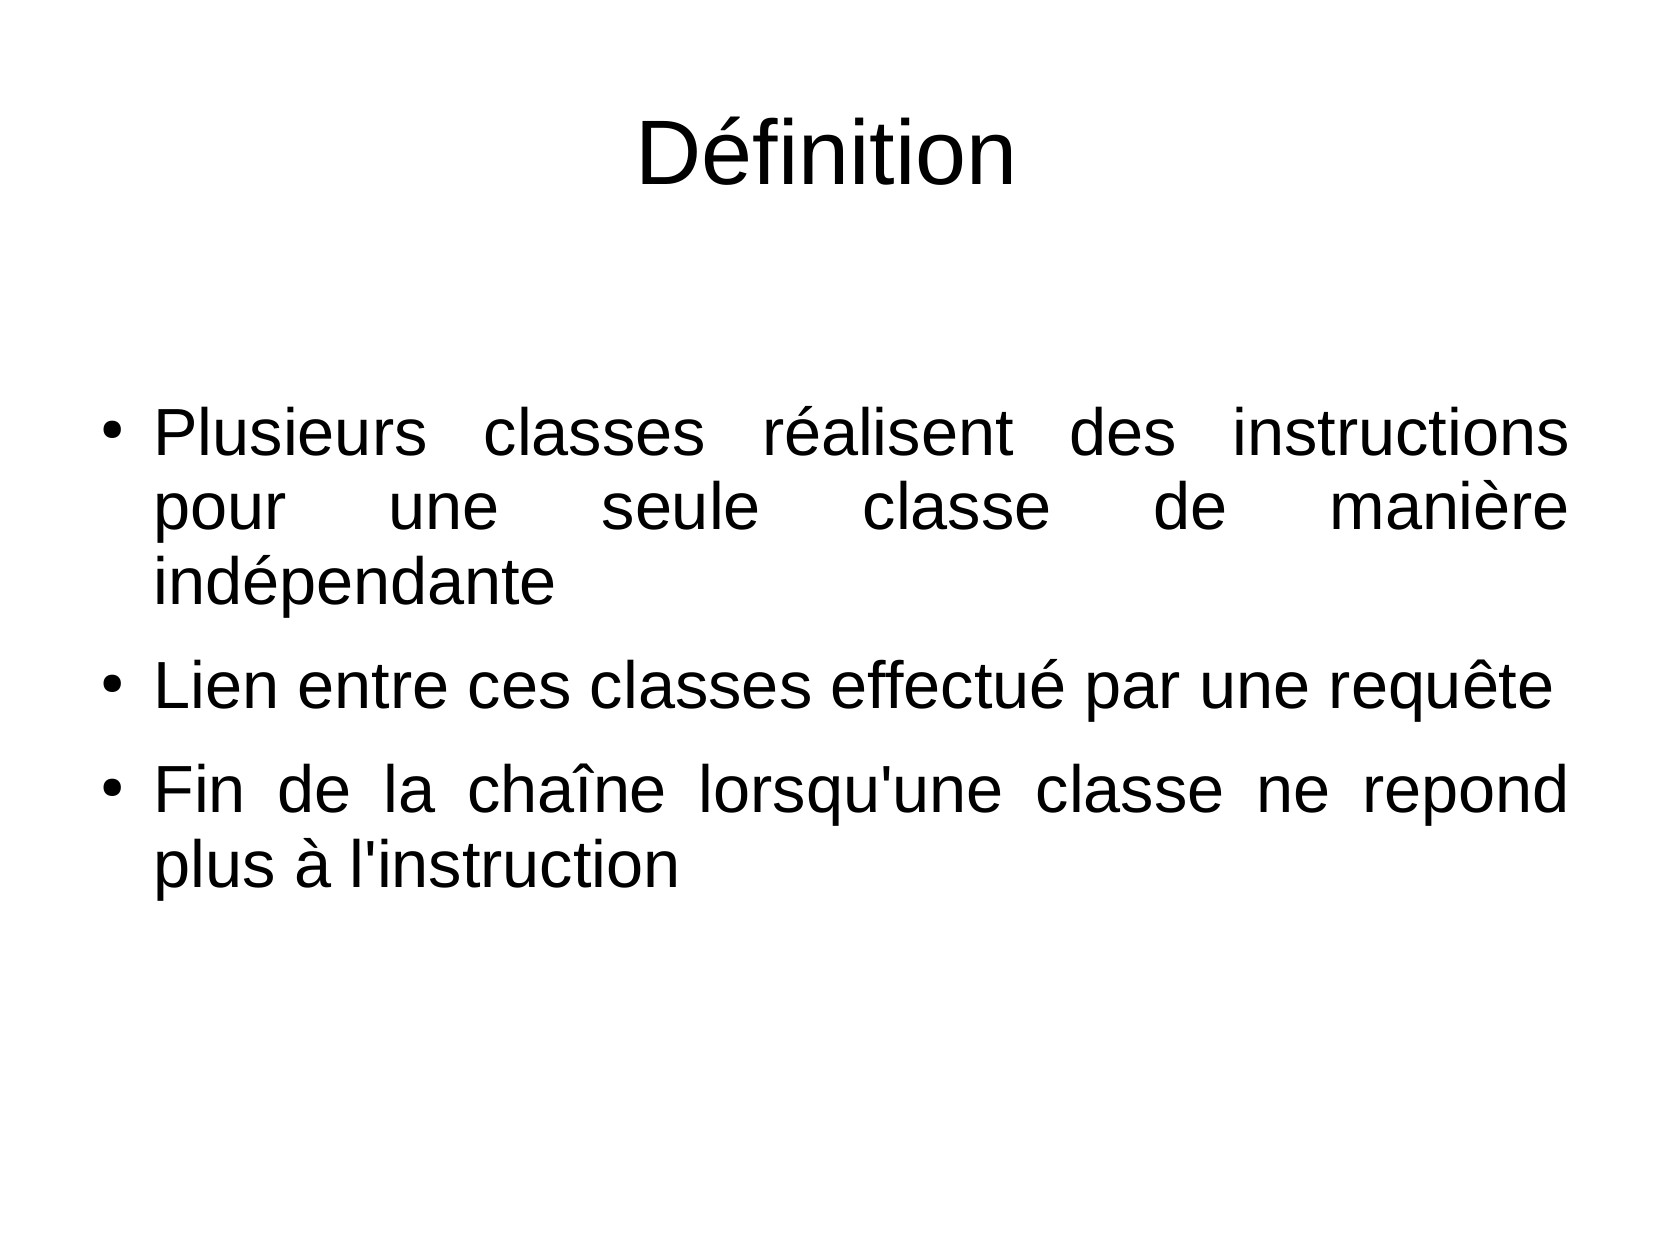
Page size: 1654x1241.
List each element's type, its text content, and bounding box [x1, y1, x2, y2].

title Définition [82, 49, 1571, 257]
list Plusieurs classes réalisent des instructions pour une seule classe de manière indépendante Lien entre ces classes effectué par une requête Fin de la chaîne lorsqu'une classe ne repond plus à l'instruction [82, 290, 1571, 1109]
